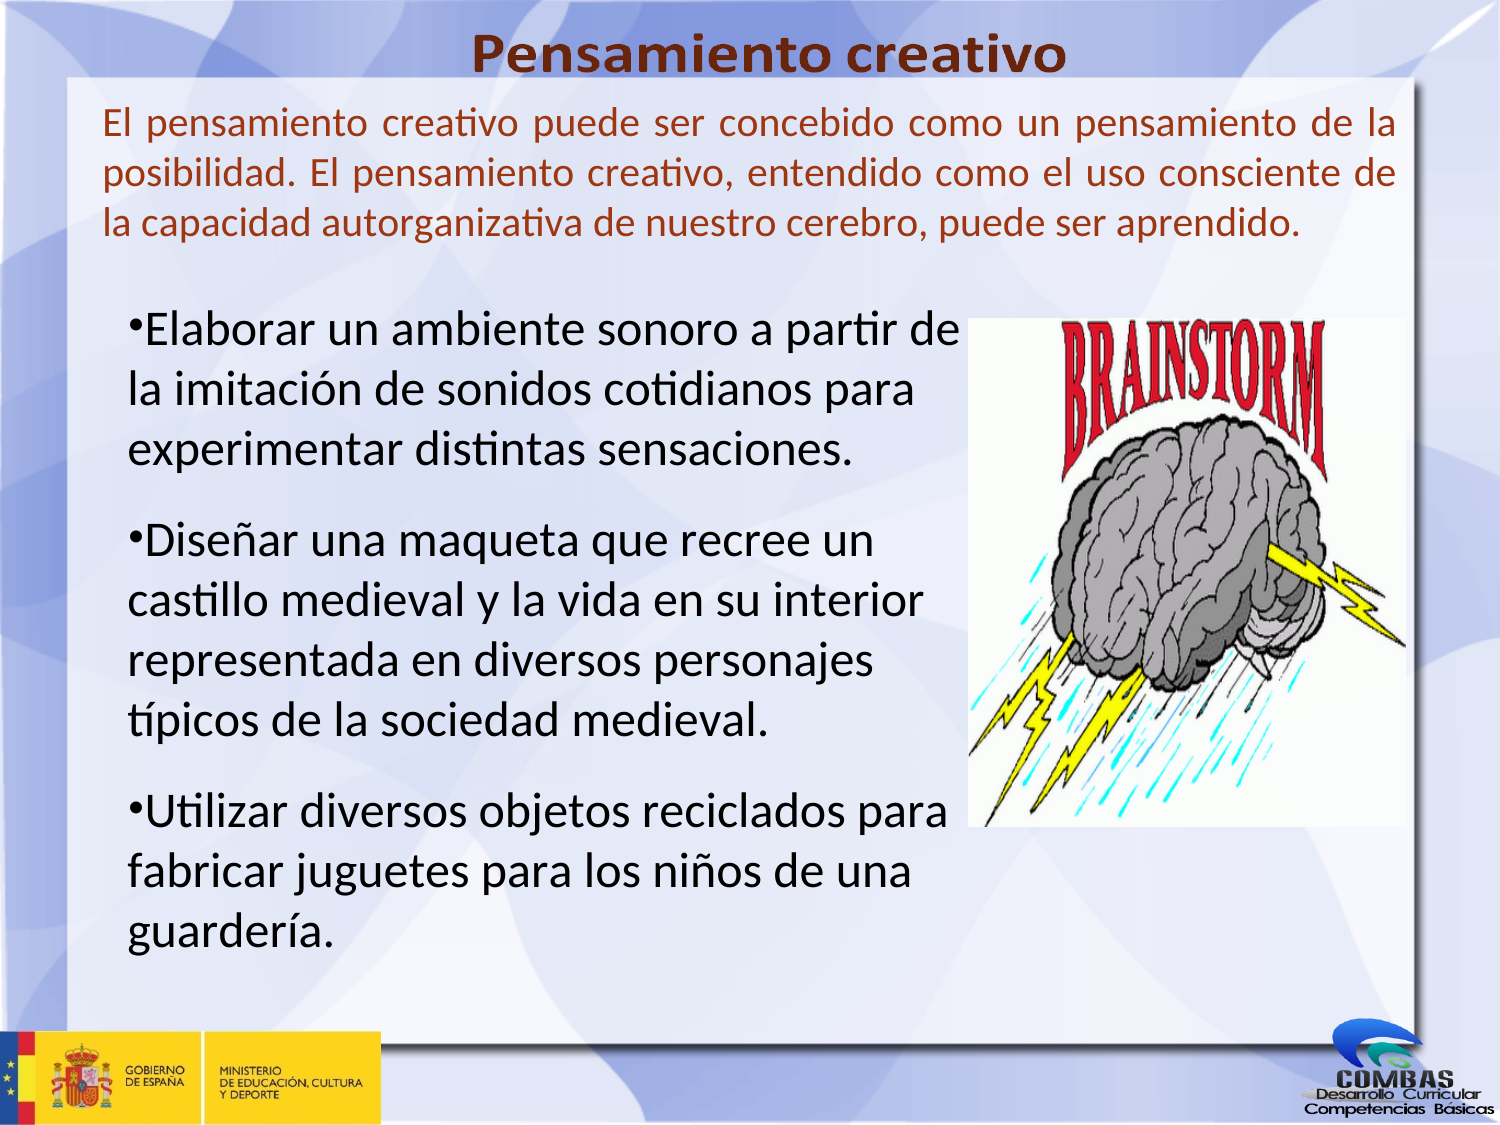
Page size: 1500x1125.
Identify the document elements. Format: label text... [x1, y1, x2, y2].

text_box Elaborar un ambiente sonoro a partir de la imitación de sonidos cotidianos para experimentar distintas sensaciones. Diseñar una maqueta que recree un castillo medieval y la vida en su interior representada en diversos personajes típicos de la sociedad medieval. Utilizar diversos objetos reciclados para fabricar juguetes para los niños de una guardería. [112, 287, 1001, 966]
text_box El pensamiento creativo puede ser concebido como un pensamiento de la posibilidad. El pensamiento creativo, entendido como el uso consciente de la capacidad autorganizativa de nuestro cerebro, puede ser aprendido. [87, 87, 1413, 253]
picture [0, 0, 1500, 1125]
